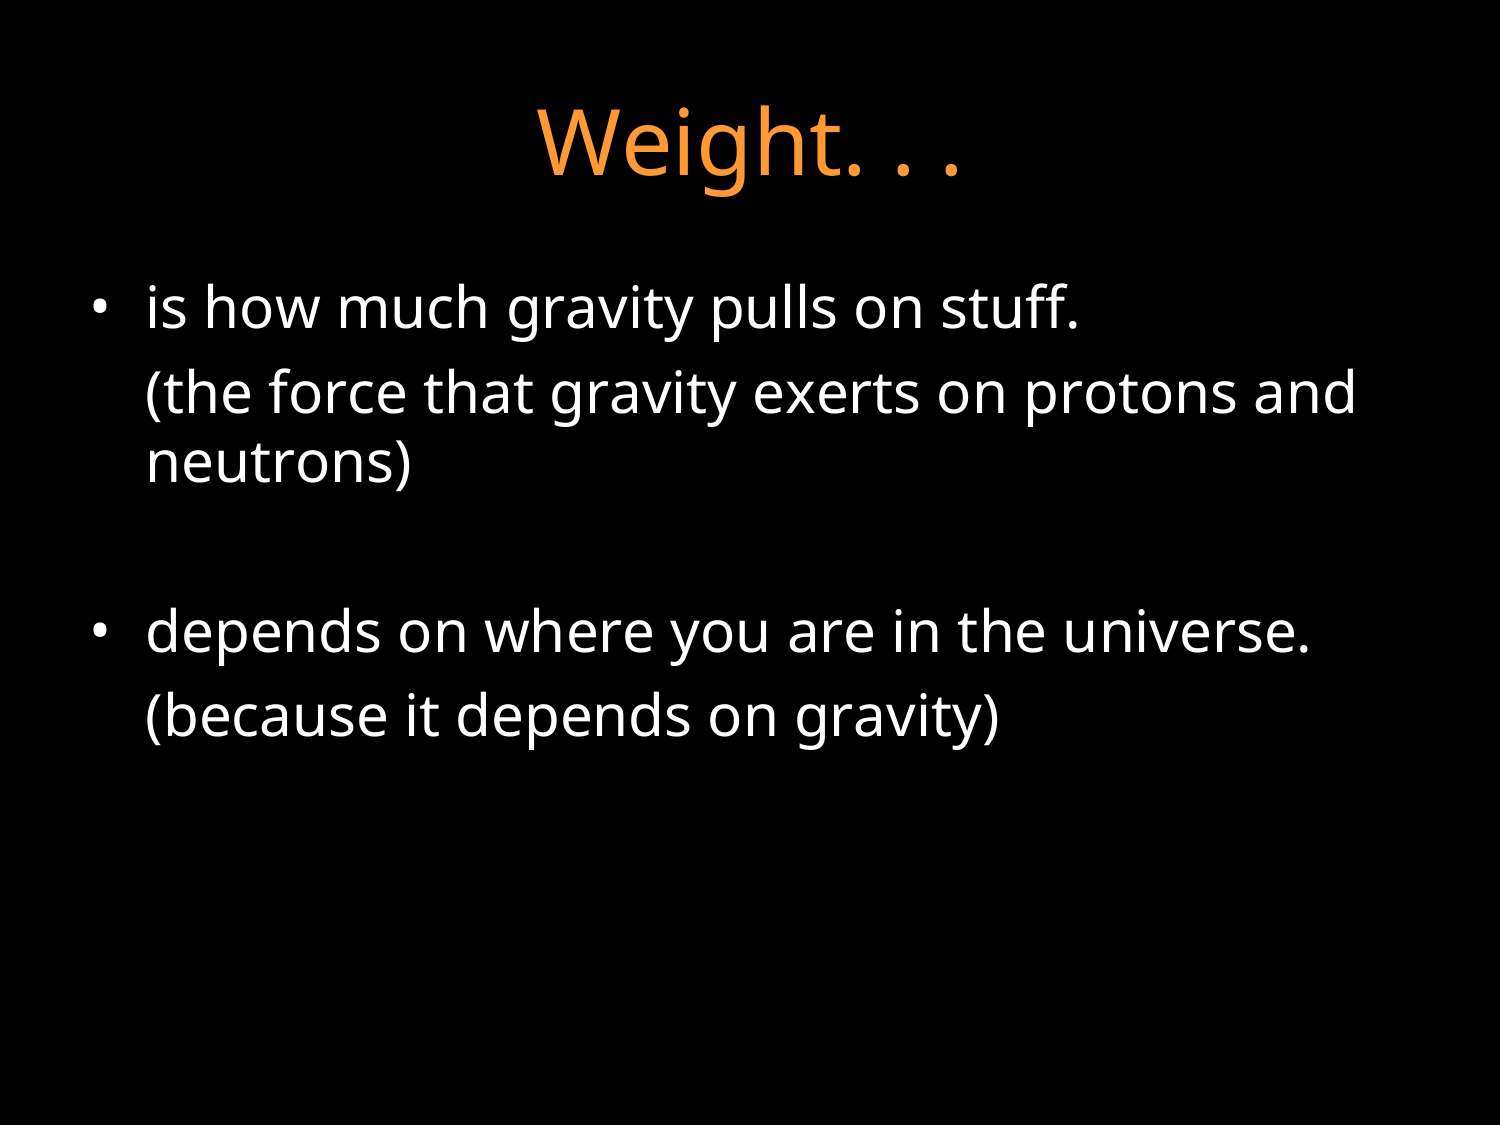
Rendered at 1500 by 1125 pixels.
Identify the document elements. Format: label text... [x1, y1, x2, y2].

text_box is how much gravity pulls on stuff. (the force that gravity exerts on protons and neutrons) depends on where you are in the universe. (because it depends on gravity) [75, 262, 1426, 1088]
text_box Weight. . . [75, 45, 1426, 233]
